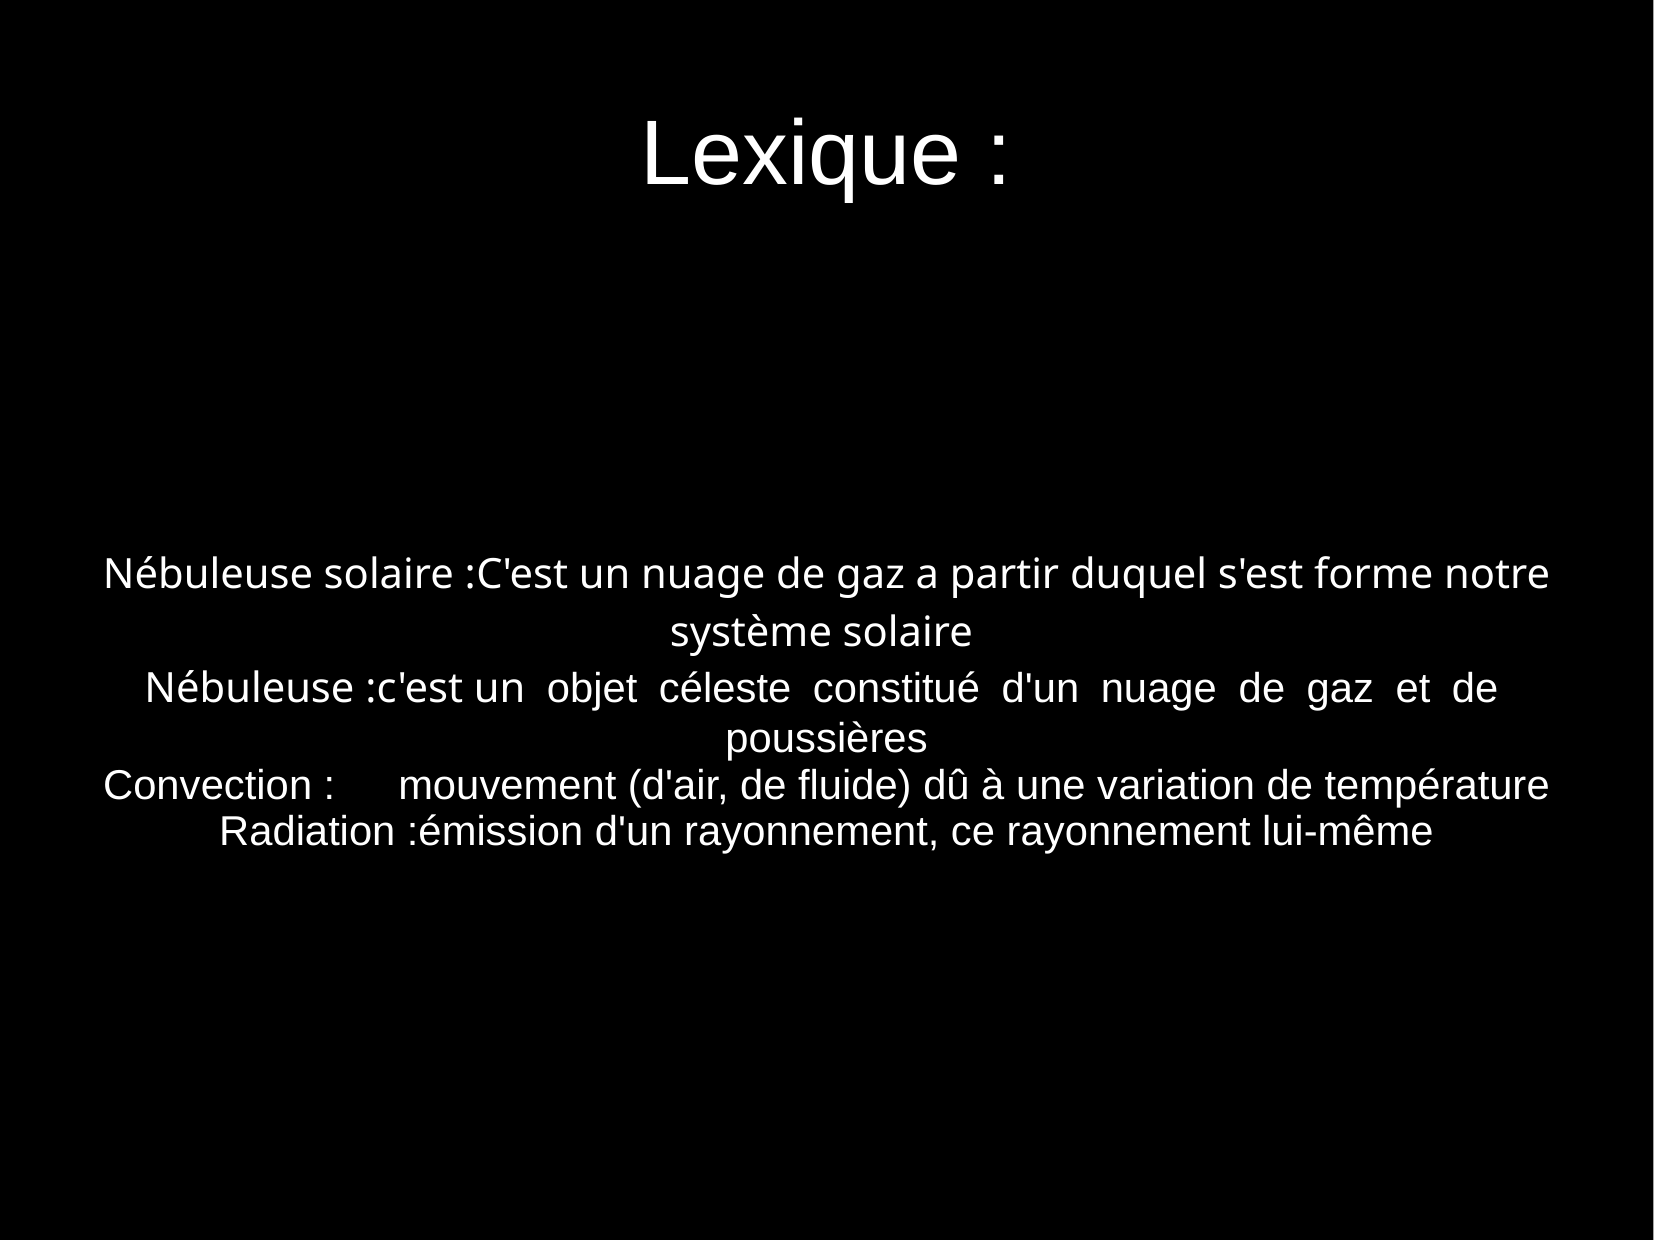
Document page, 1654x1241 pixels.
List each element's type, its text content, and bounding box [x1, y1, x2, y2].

subtitle Nébuleuse solaire :C'est un nuage de gaz a partir duquel s'est forme notre système solaire Nébuleuse :c'est un objet céleste constitué d'un nuage de gaz et de poussières Convection : mouvement (d'air, de fluide) dû à une variation de température Radiation :émission d'un rayonnement, ce rayonnement lui-même [82, 290, 1571, 1109]
title Lexique : [82, 49, 1571, 257]
